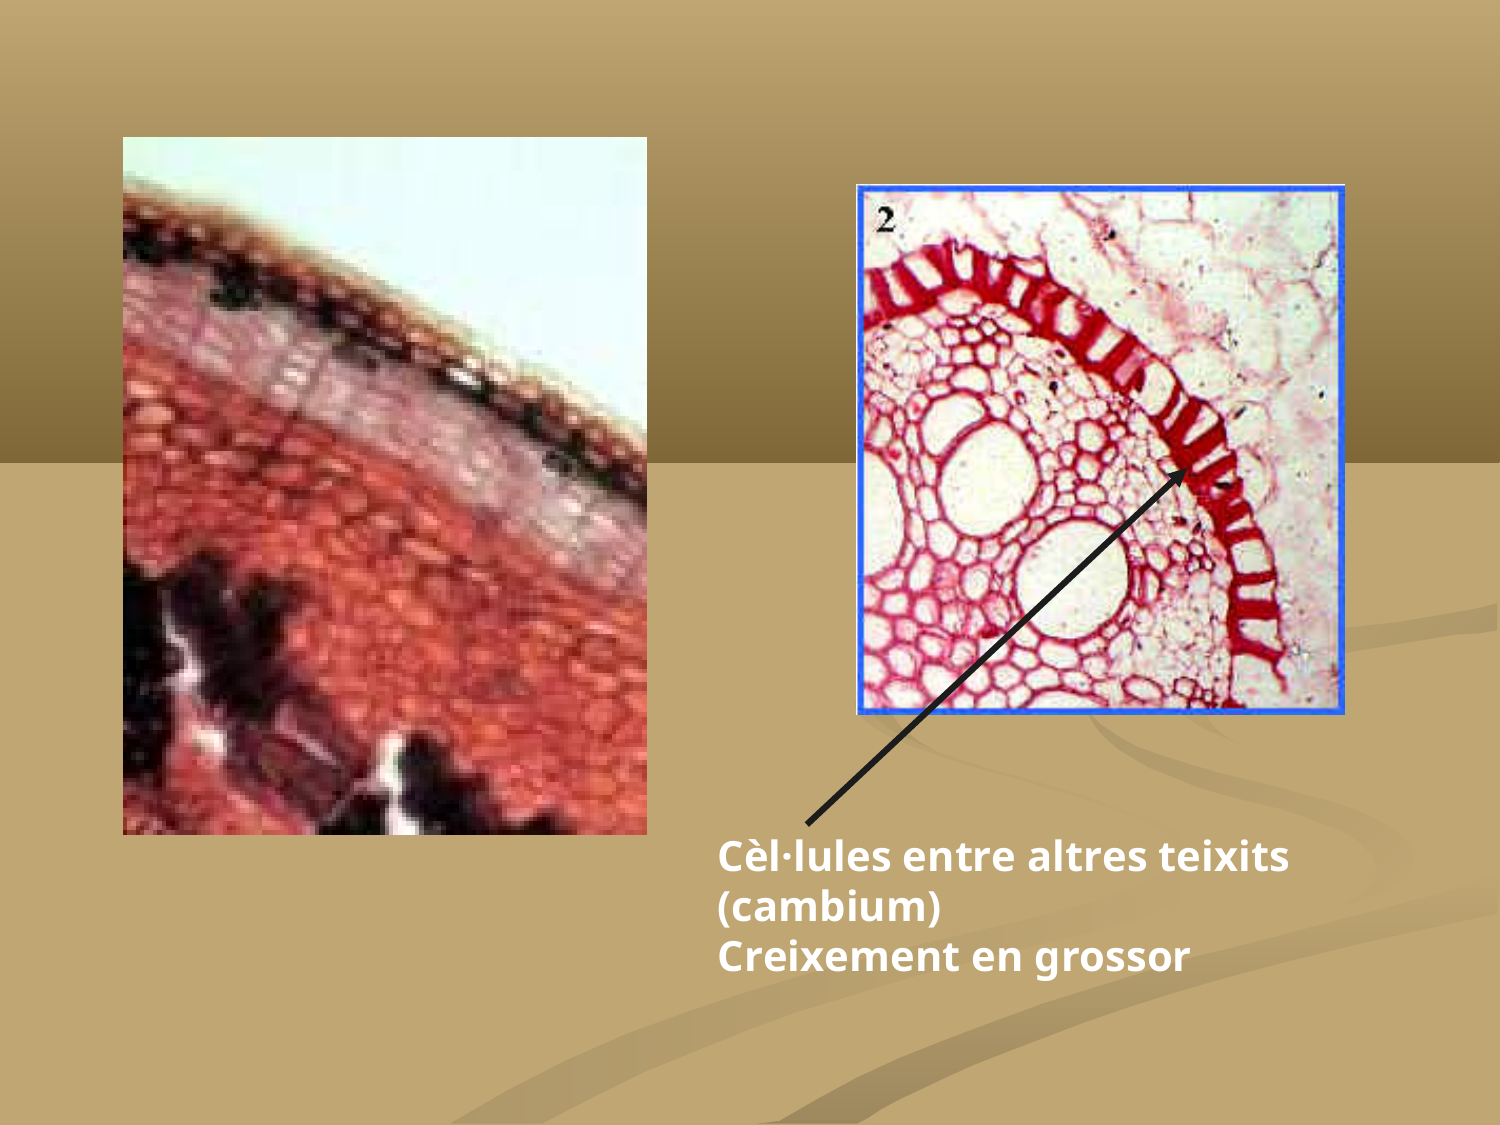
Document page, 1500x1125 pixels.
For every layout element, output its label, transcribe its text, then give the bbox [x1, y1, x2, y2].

picture [123, 137, 647, 835]
picture [856, 184, 1345, 715]
text_box Cèl·lules entre altres teixits (cambium) Creixement en grossor [702, 822, 1418, 1038]
